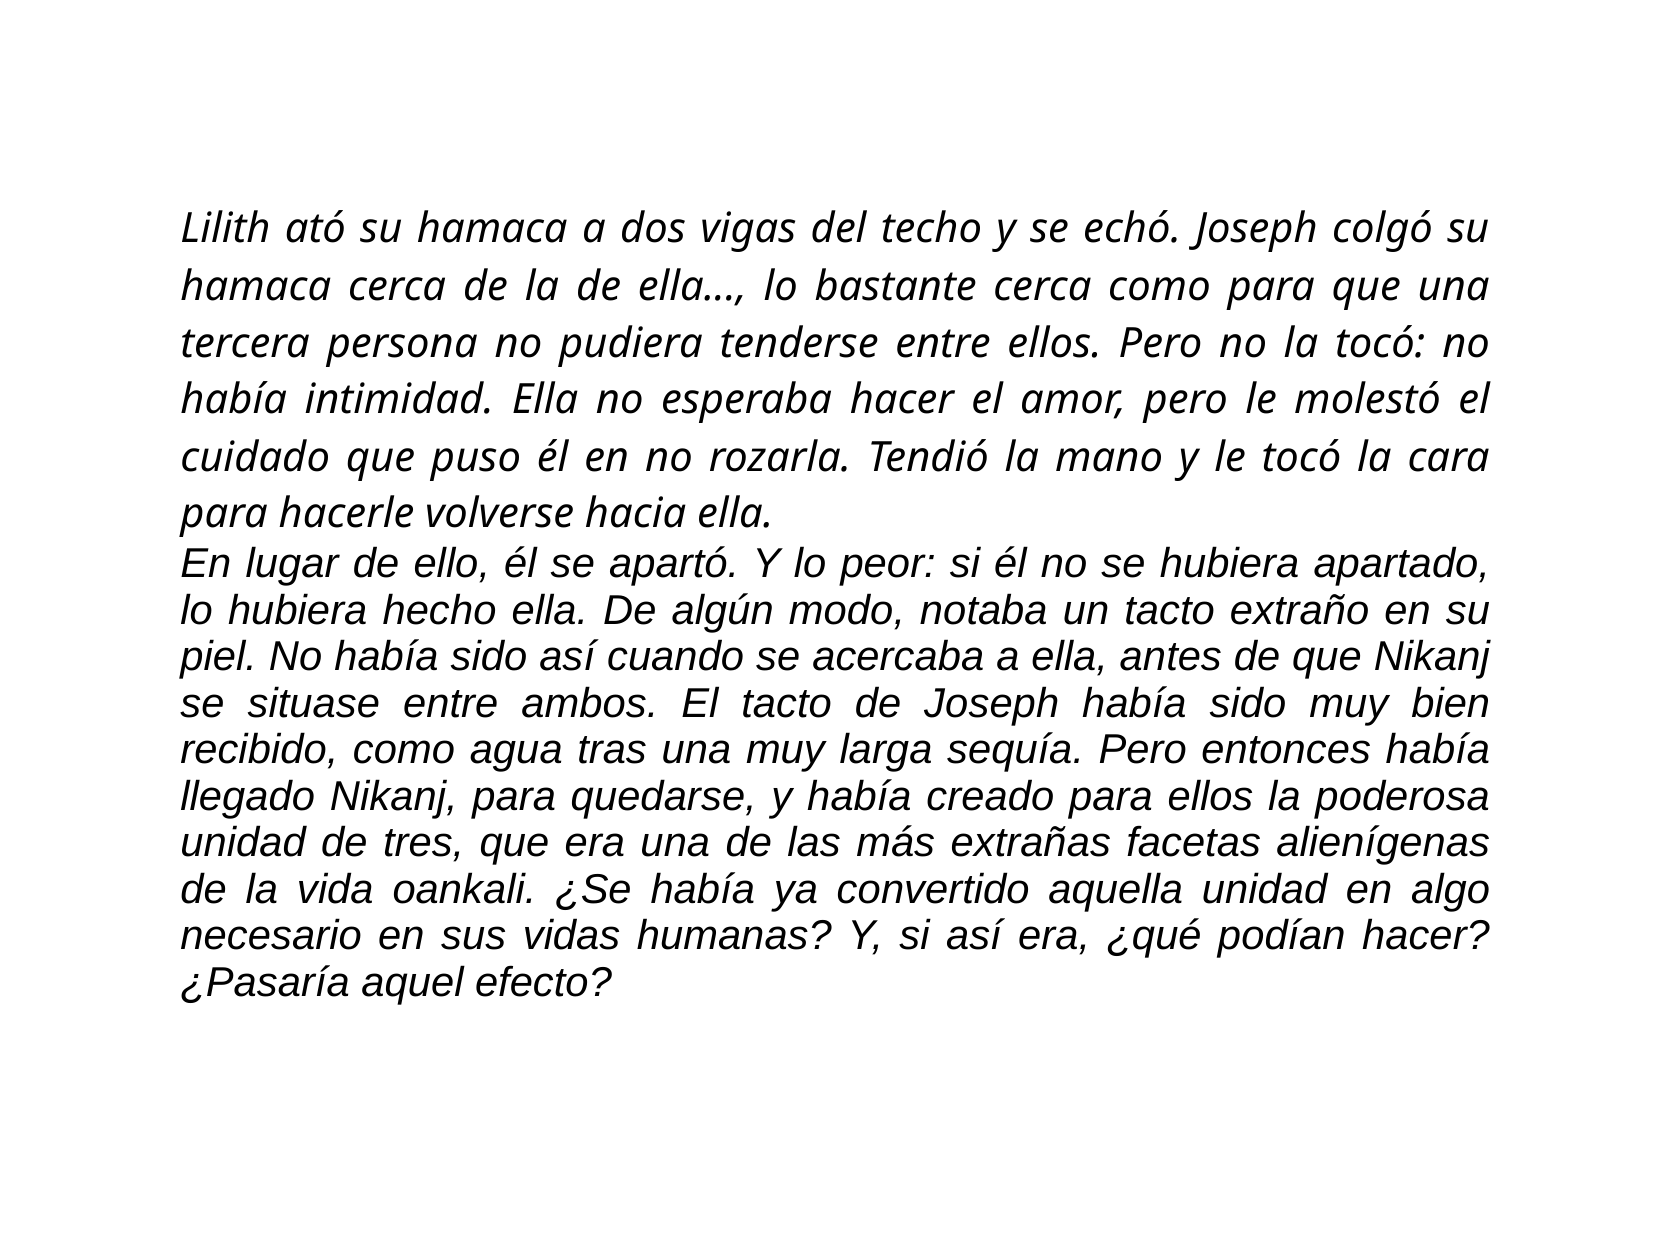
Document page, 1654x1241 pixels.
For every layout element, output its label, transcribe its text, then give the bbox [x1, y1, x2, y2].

text_box Lilith ató su hamaca a dos vigas del techo y se echó. Joseph colgó su hamaca cerca de la de ella..., lo bastante cerca como para que una tercera persona no pudiera tenderse entre ellos. Pero no la tocó: no había intimidad. Ella no esperaba hacer el amor, pero le molestó el cuidado que puso él en no rozarla. Tendió la mano y le tocó la cara para hacerle volverse hacia ella. En lugar de ello, él se apartó. Y lo peor: si él no se hubiera apartado, lo hubiera hecho ella. De algún modo, notaba un tacto extraño en su piel. No había sido así cuando se acercaba a ella, antes de que Nikanj se situase entre ambos. El tacto de Joseph había sido muy bien recibido, como agua tras una muy larga sequía. Pero entonces había llegado Nikanj, para quedarse, y había creado para ellos la poderosa unidad de tres, que era una de las más extrañas facetas alienígenas de la vida oankali. ¿Se había ya convertido aquella unidad en algo necesario en sus vidas humanas? Y, si así era, ¿qué podían hacer? ¿Pasaría aquel efecto? [165, 190, 1506, 1123]
